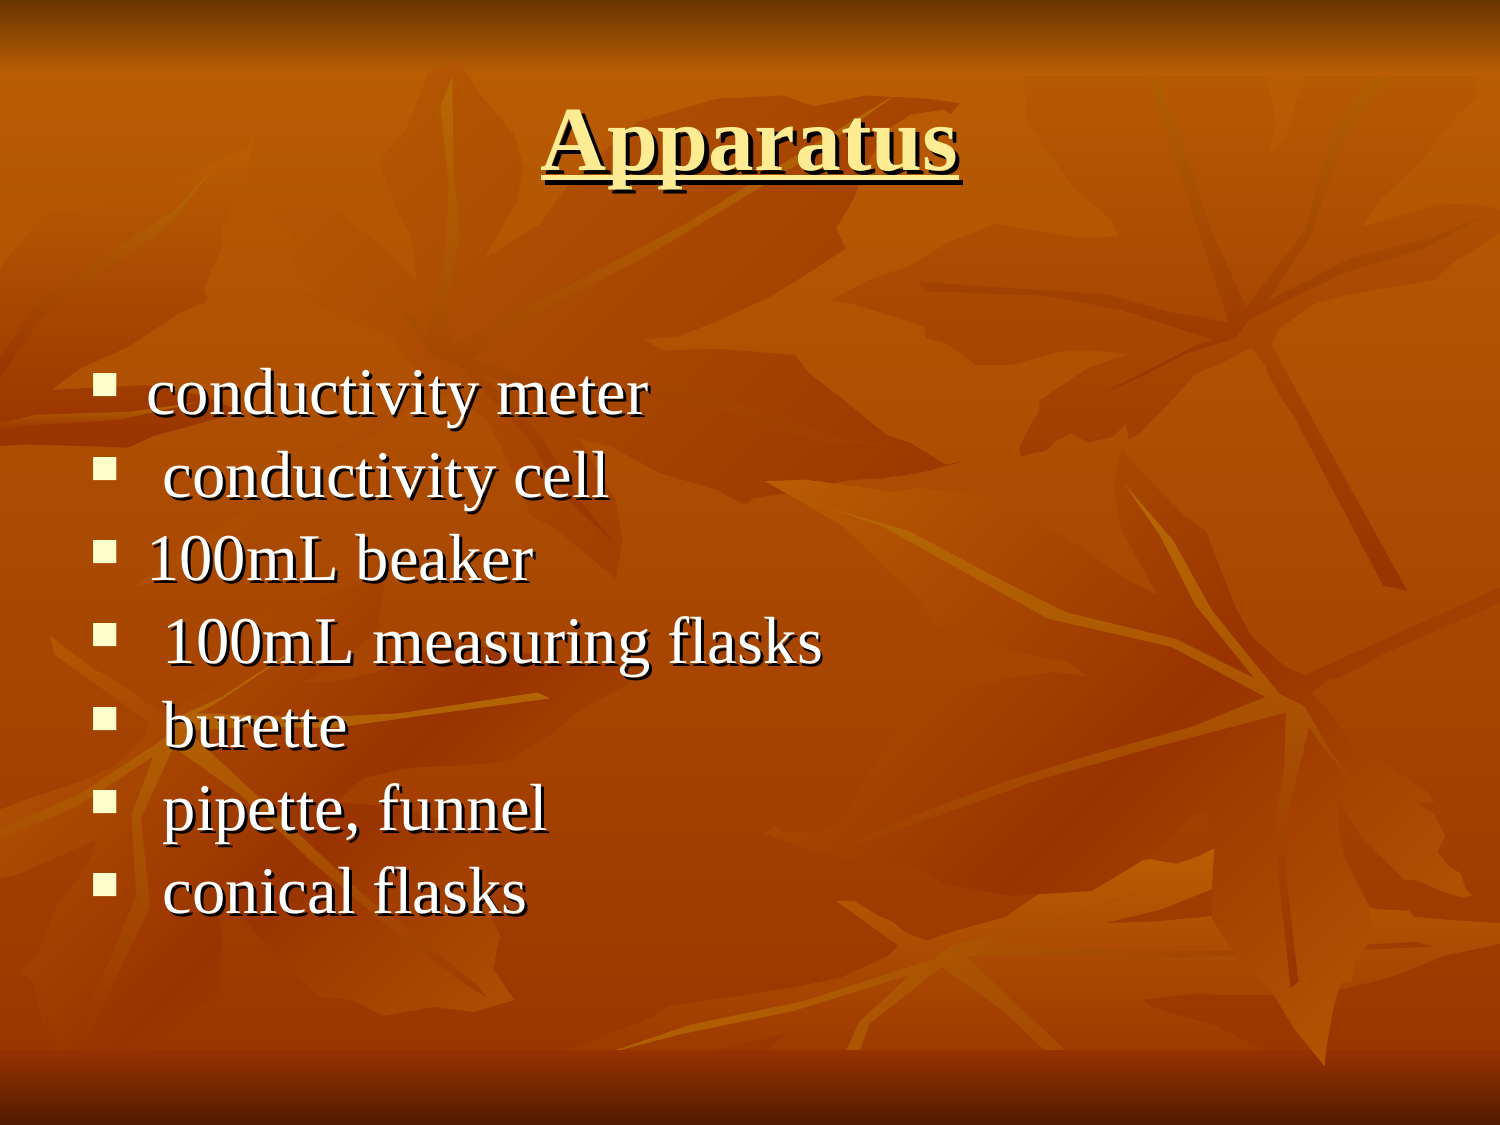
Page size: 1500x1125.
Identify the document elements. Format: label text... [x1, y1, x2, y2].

title Apparatus [75, 45, 1426, 234]
list conductivity meter conductivity cell 100mL beaker 100mL measuring flasks burette pipette, funnel conical flasks [75, 262, 1426, 1006]
